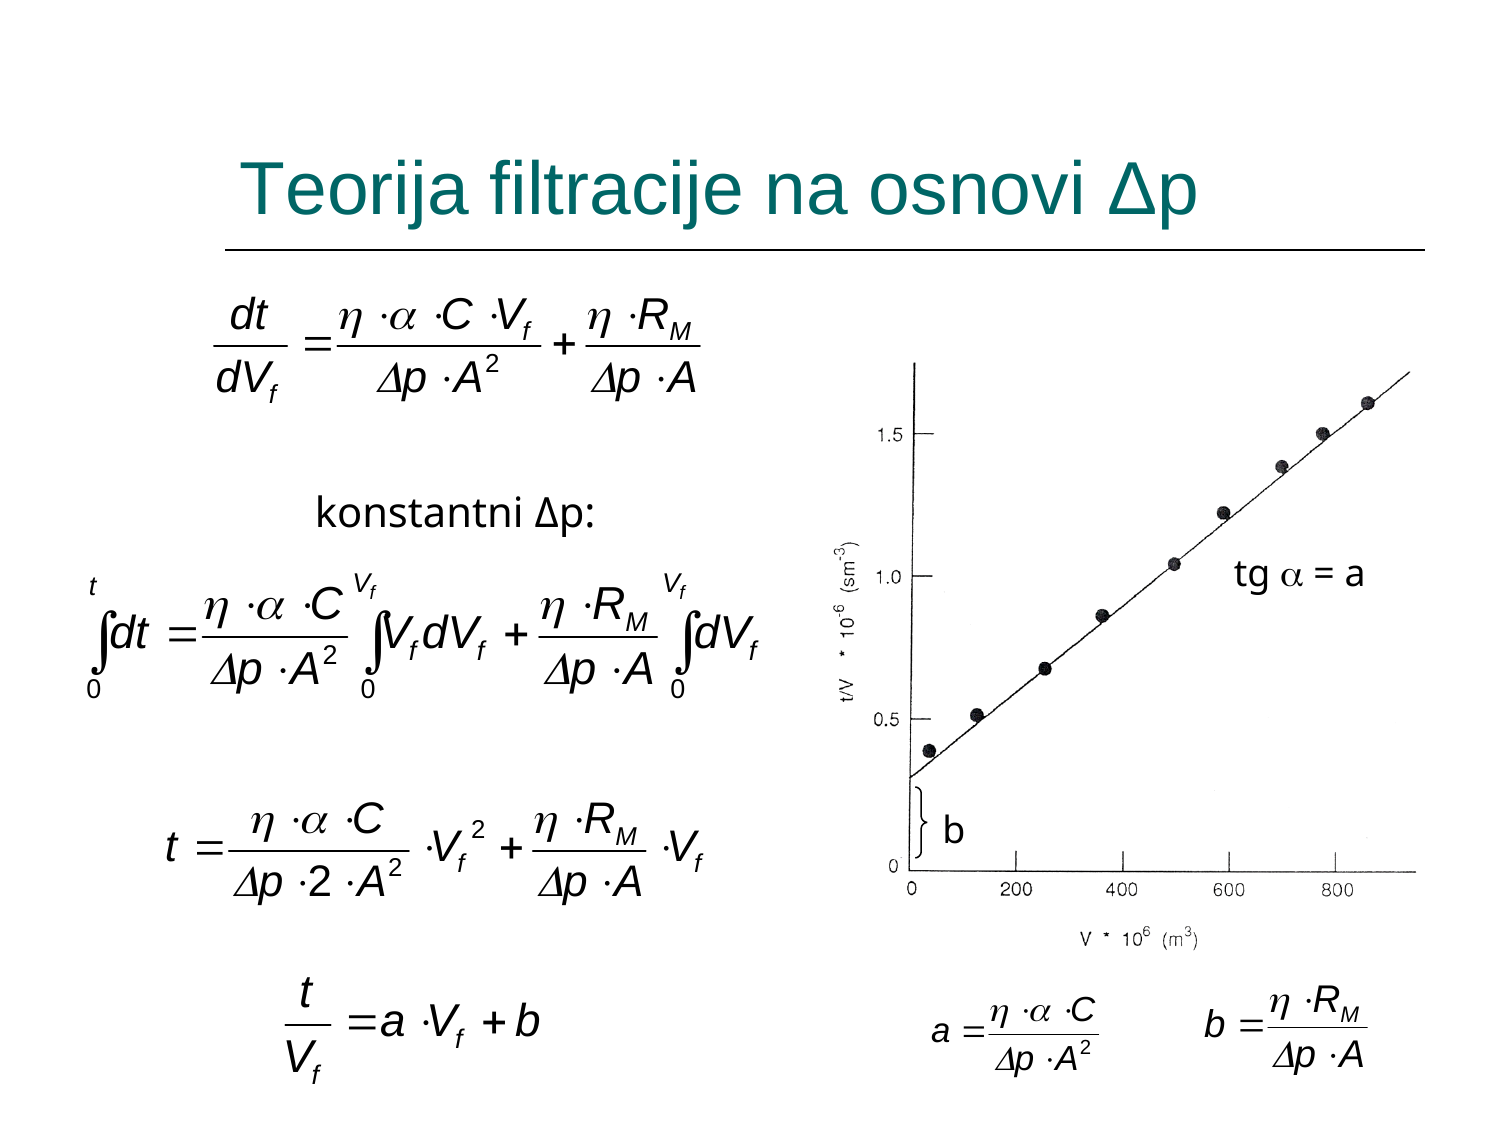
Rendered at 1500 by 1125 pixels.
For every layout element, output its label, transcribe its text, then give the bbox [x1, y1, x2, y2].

text_box tg  = a [1218, 541, 1381, 603]
text_box [277, 964, 550, 1095]
text_box [76, 563, 774, 711]
chart [206, 287, 708, 414]
text_box [159, 791, 715, 914]
picture [797, 352, 1443, 954]
text_box konstantni Δp: [300, 478, 611, 544]
text_box [927, 987, 1105, 1084]
chart [1198, 976, 1377, 1083]
title Teorija filtracije na osnovi Δp [224, 49, 1425, 237]
text_box b [927, 798, 981, 860]
